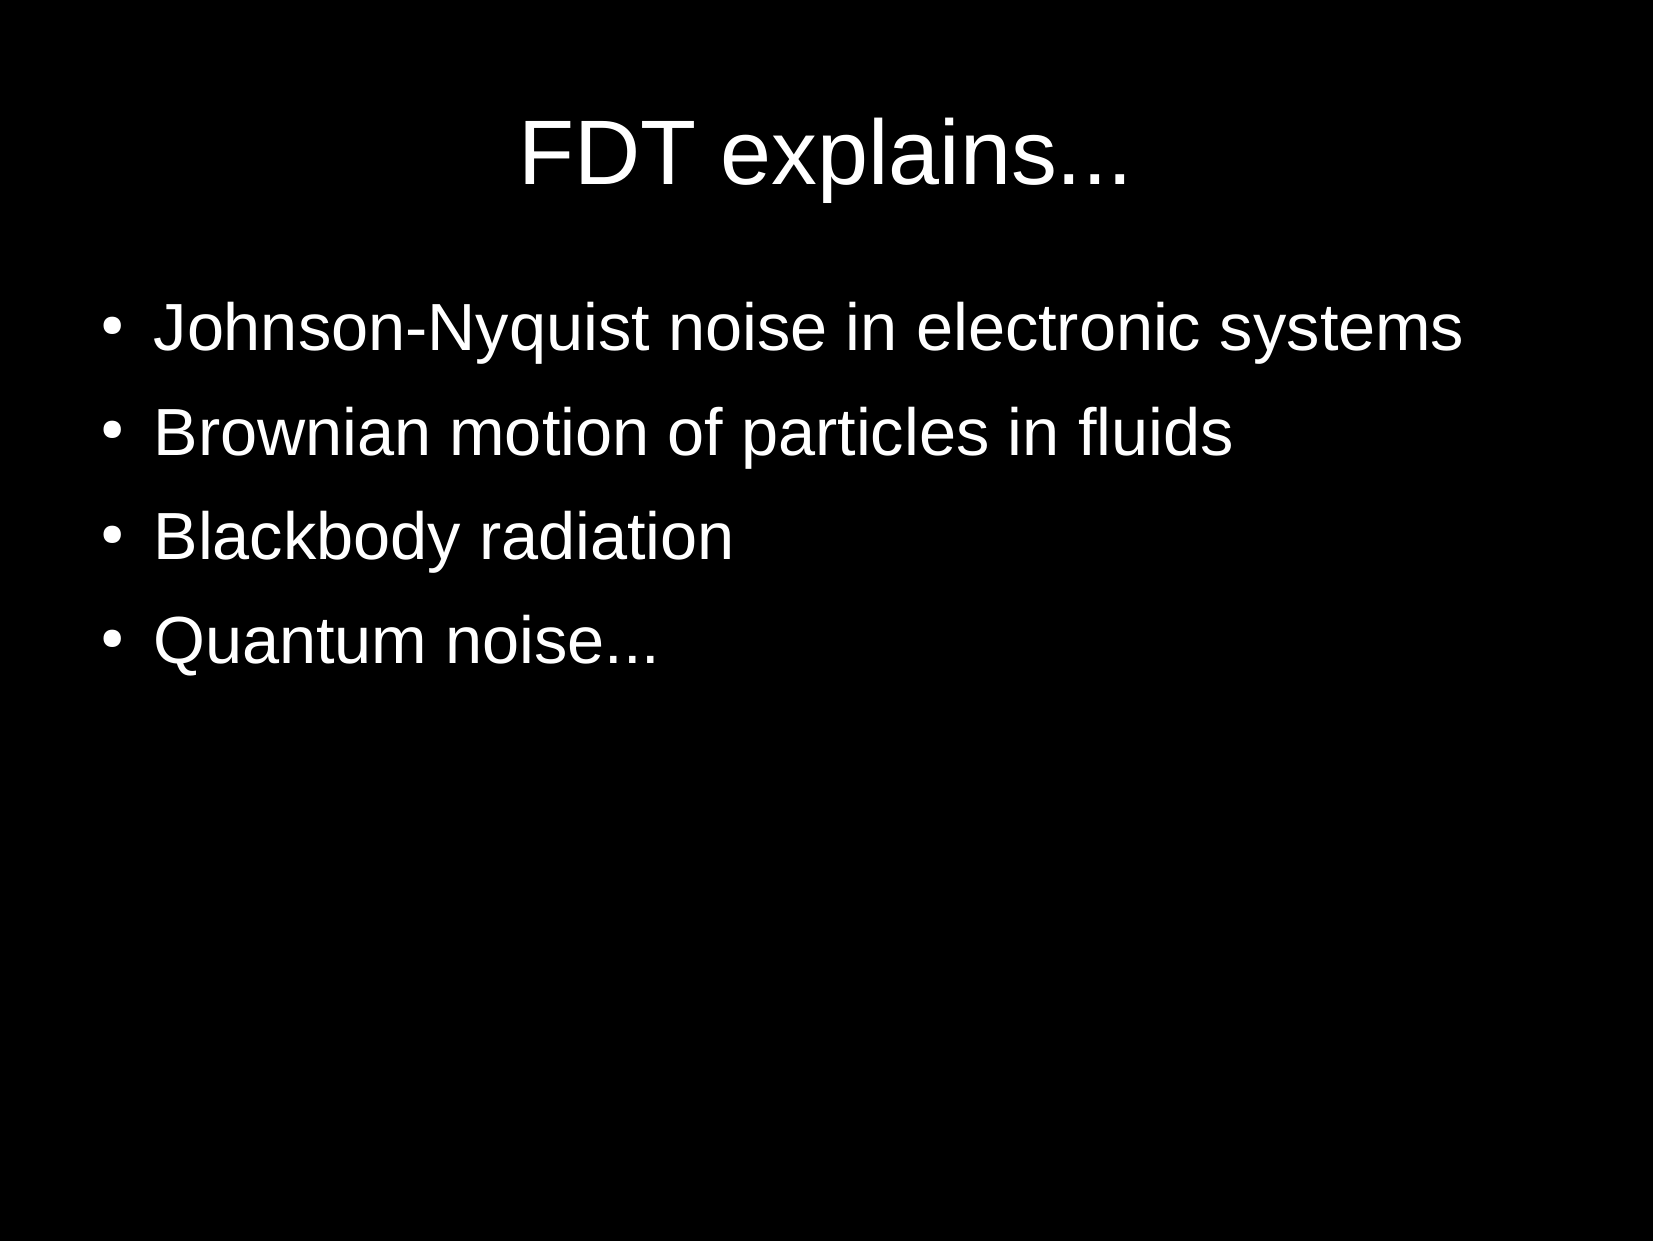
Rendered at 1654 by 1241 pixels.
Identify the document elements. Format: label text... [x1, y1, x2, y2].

list Johnson-Nyquist noise in electronic systems Brownian motion of particles in fluids Blackbody radiation Quantum noise... [82, 290, 1538, 1010]
title FDT explains... [82, 49, 1571, 257]
